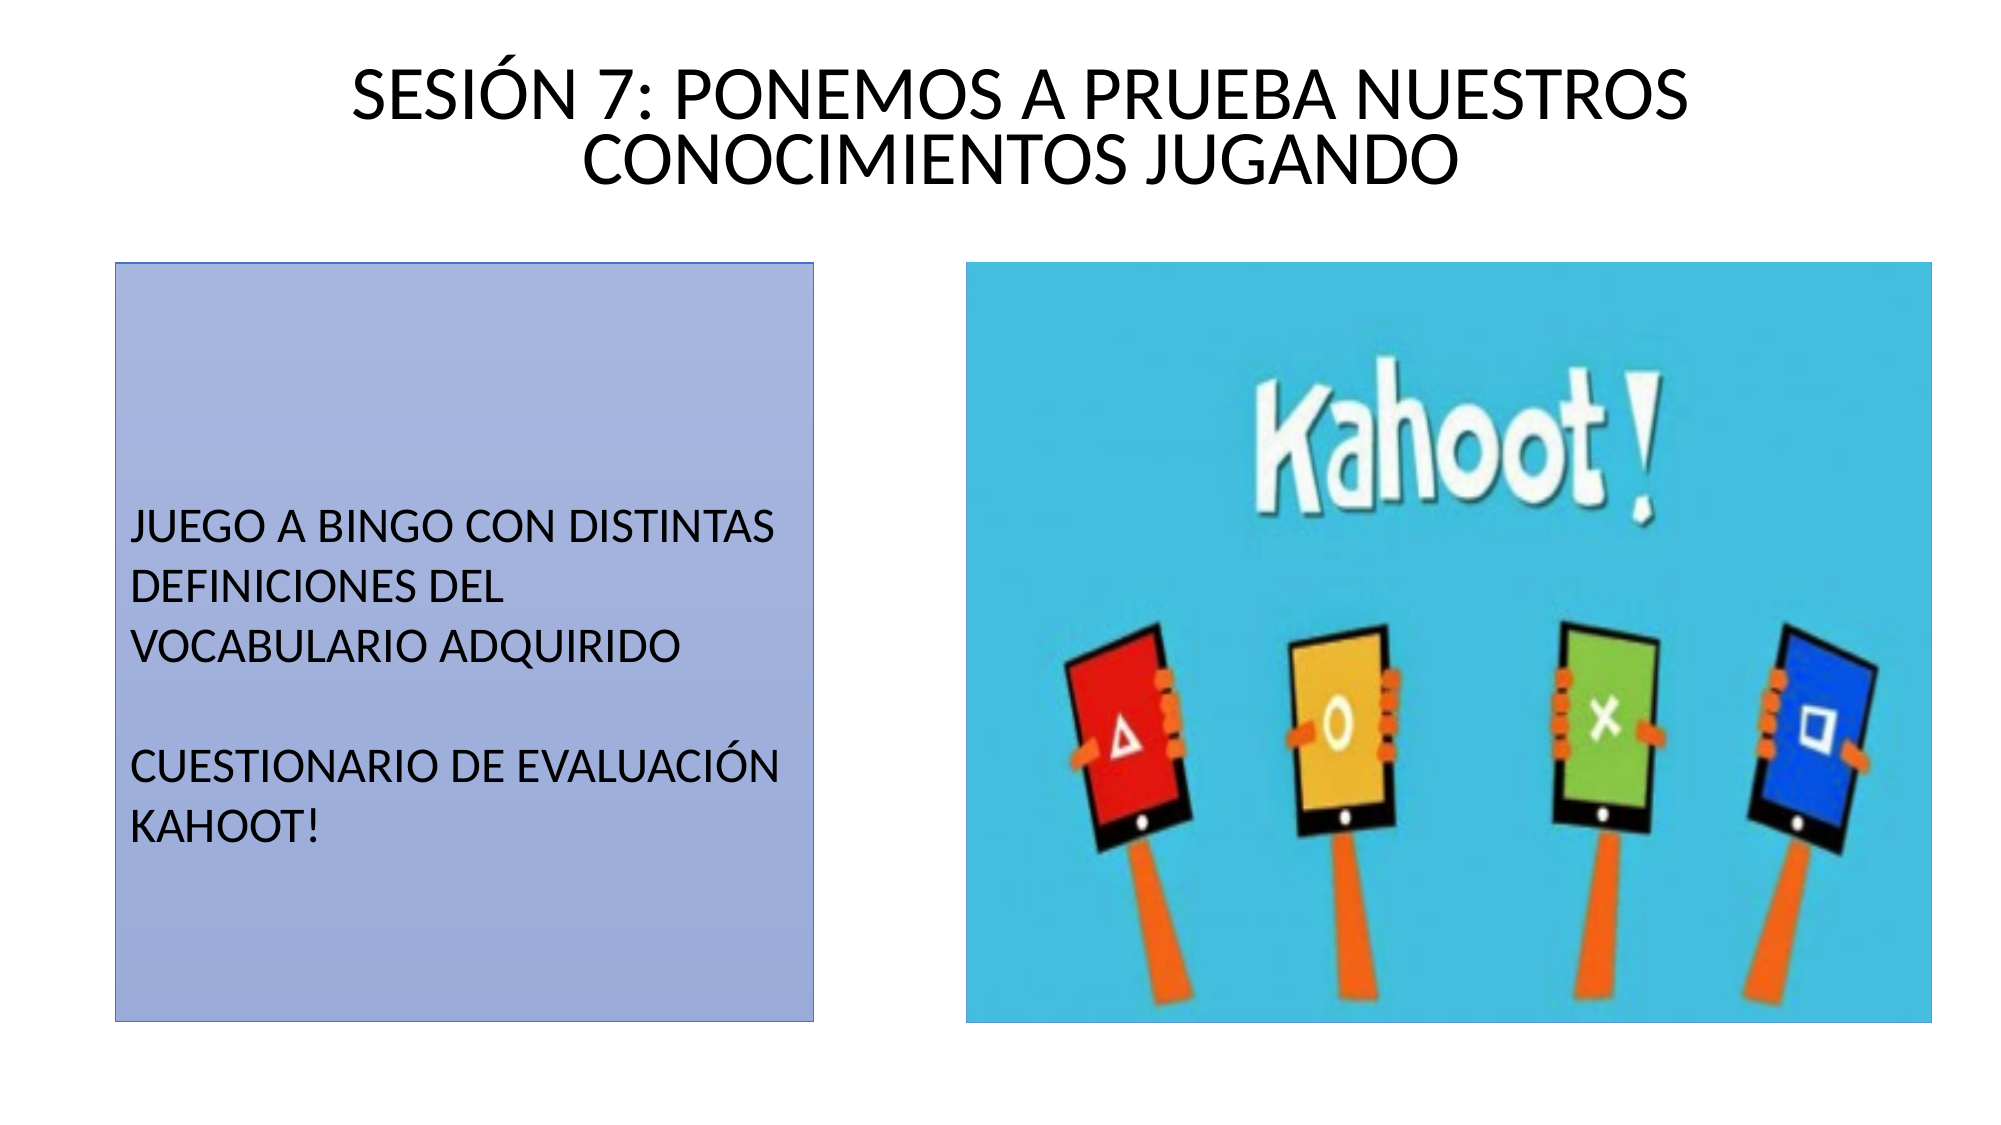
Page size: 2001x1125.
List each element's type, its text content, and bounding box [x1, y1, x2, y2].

text_box JUEGO A BINGO CON DISTINTAS DEFINICIONES DEL VOCABULARIO ADQUIRIDO CUESTIONARIO DE EVALUACIÓN KAHOOT! [115, 263, 813, 1022]
picture [967, 263, 1931, 1022]
subtitle SESIÓN 7: PONEMOS A PRUEBA NUESTROS CONOCIMIENTOS JUGANDO [271, 60, 1772, 218]
